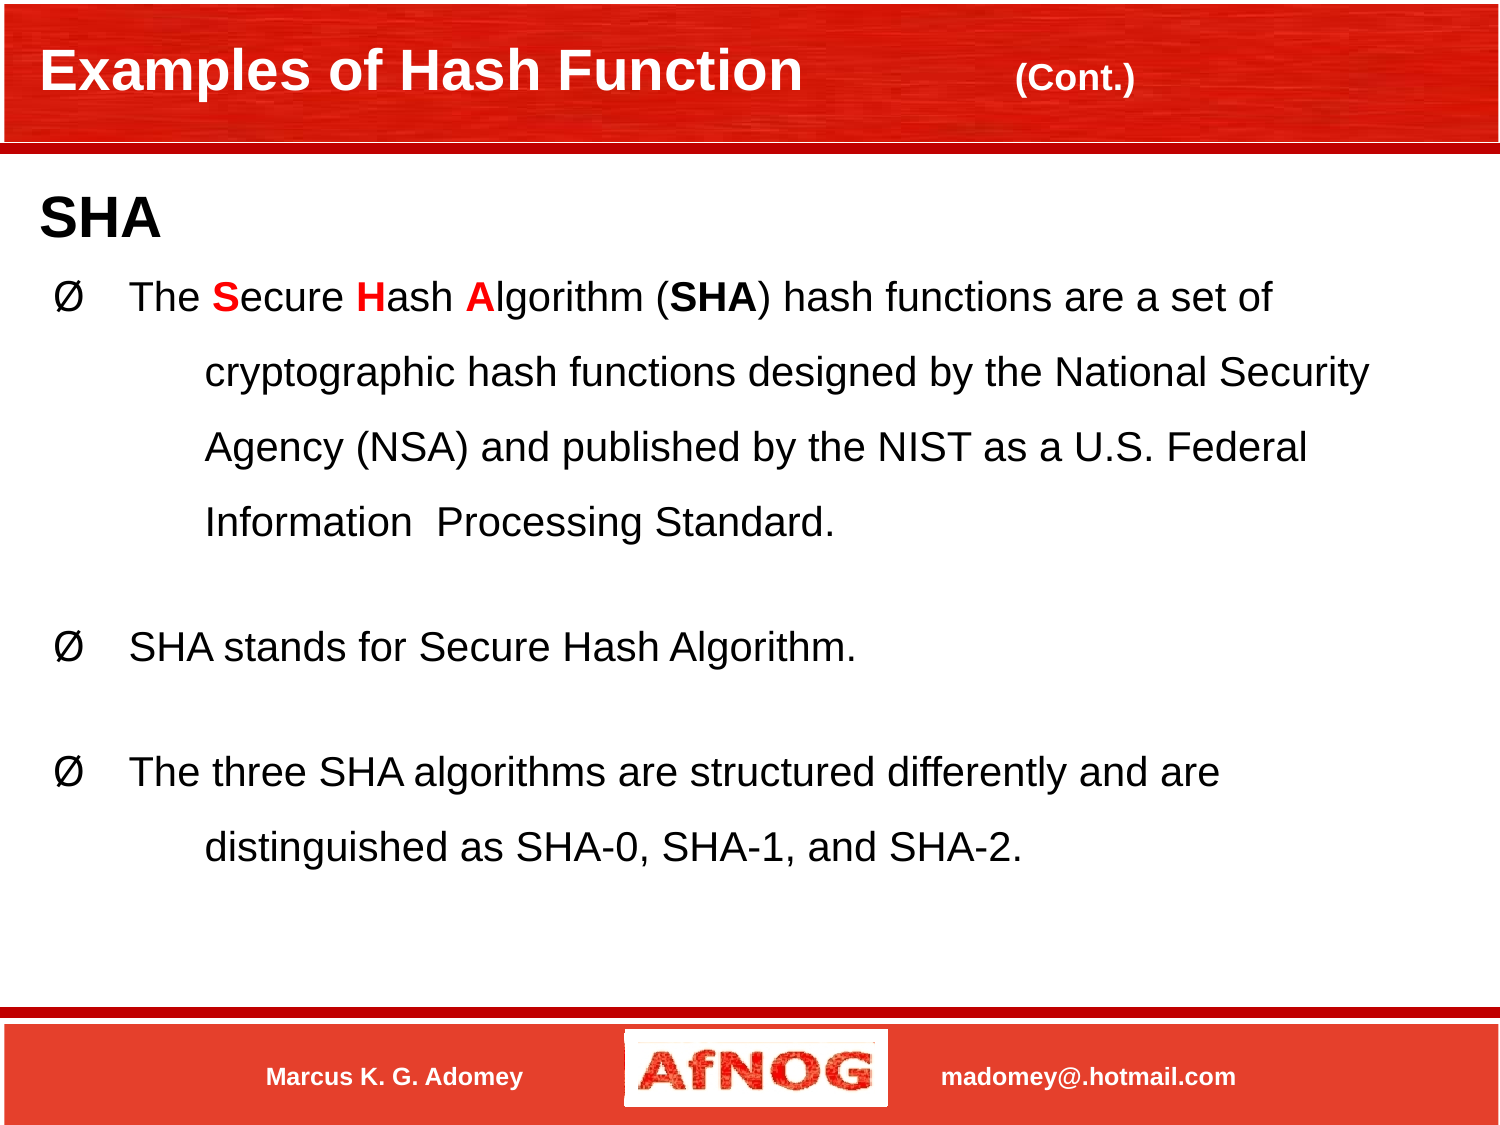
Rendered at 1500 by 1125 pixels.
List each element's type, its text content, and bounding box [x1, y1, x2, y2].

text_box The Secure Hash Algorithm (SHA) hash functions are a set of cryptographic hash functions designed by the National Security Agency (NSA) and published by the NIST as a U.S. Federal Information Processing Standard. SHA stands for Secure Hash Algorithm. The three SHA algorithms are structured differently and are distinguished as SHA-0, SHA-1, and SHA-2. [37, 237, 1463, 875]
text_box SHA [24, 171, 264, 257]
text_box Examples of Hash Function (Cont.) [24, 24, 1461, 111]
